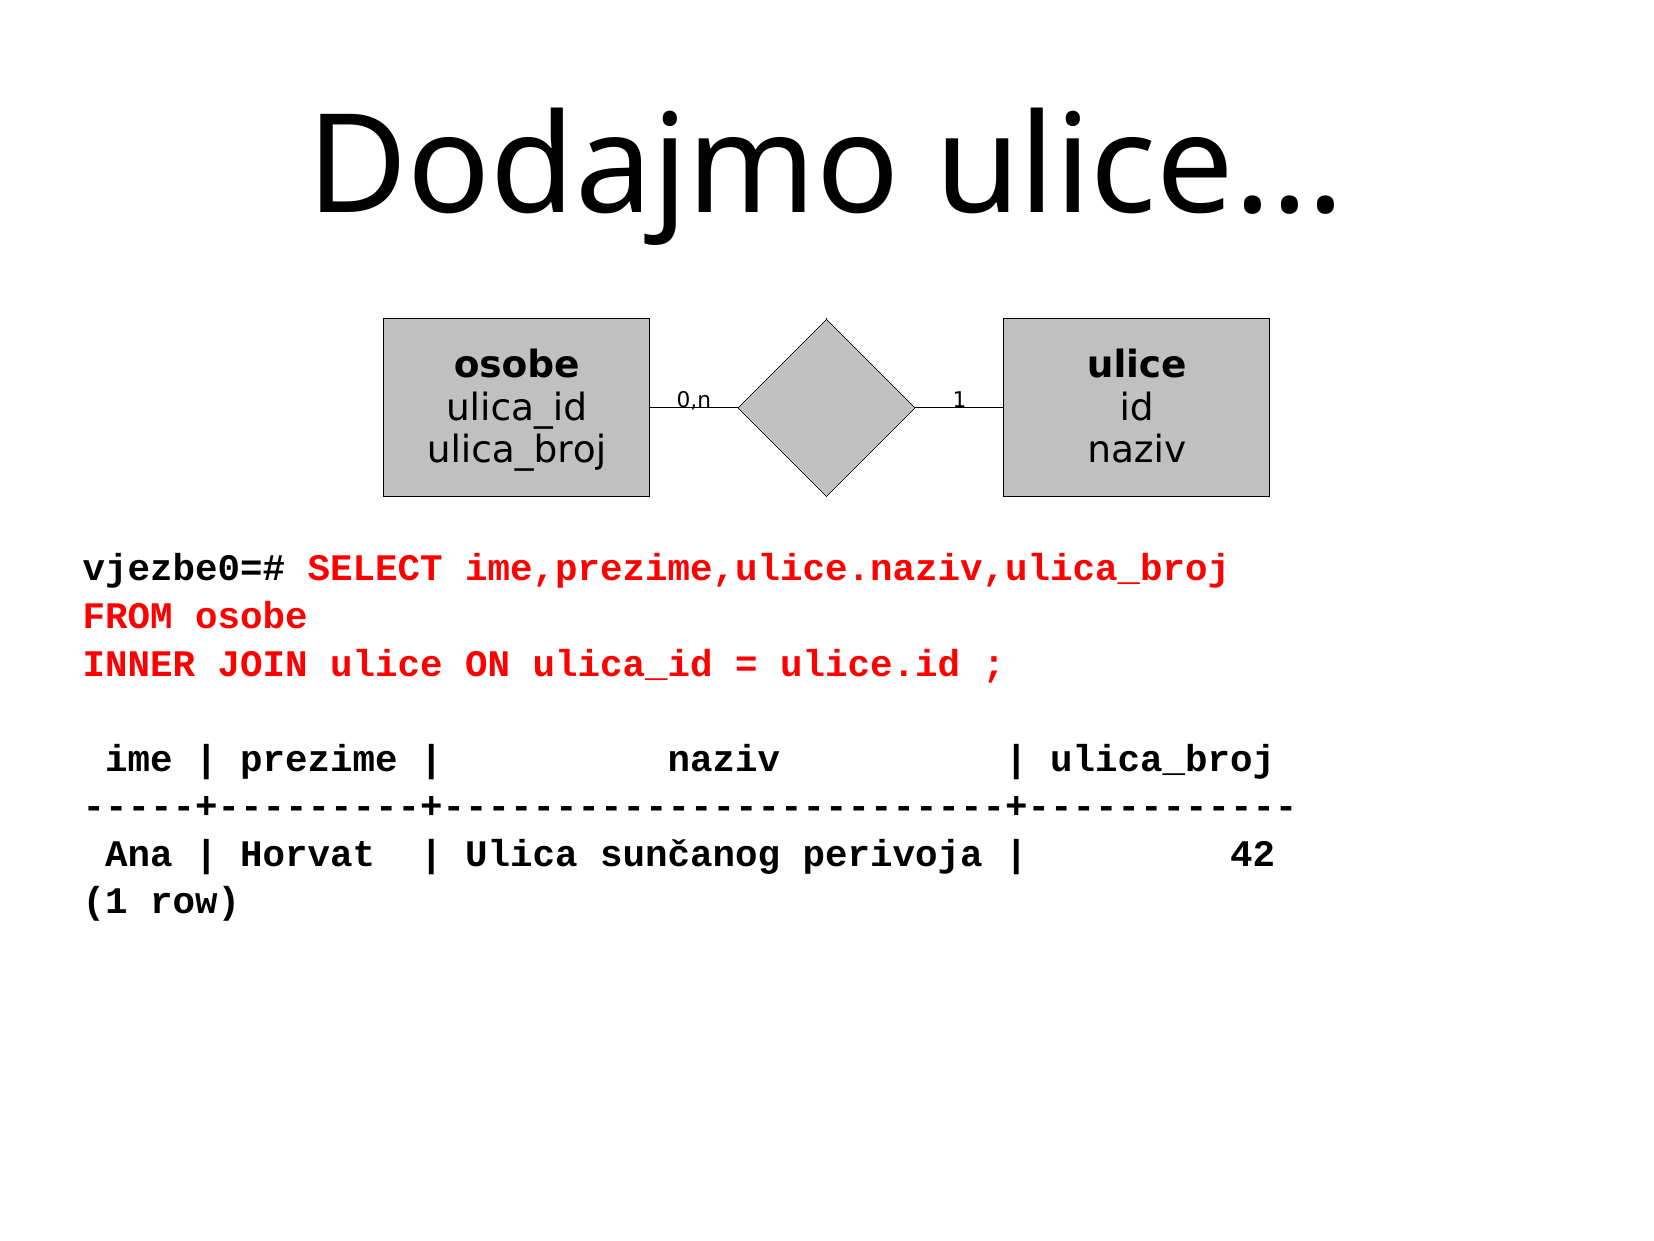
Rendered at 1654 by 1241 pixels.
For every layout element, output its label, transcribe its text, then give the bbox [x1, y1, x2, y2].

list vjezbe0=# SELECT ime,prezime,ulice.naziv,ulica_broj FROM osobe INNER JOIN ulice ON ulica_id = ulice.id ; ime | prezime | naziv | ulica_broj -----+---------+-------------------------+------------ Ana | Horvat | Ulica sunčanog perivoja | 42 (1 row) [82, 501, 1595, 1109]
text_box ulice id naziv [1003, 318, 1270, 497]
text_box [738, 318, 915, 497]
text_box osobe ulica_id ulica_broj [383, 318, 650, 497]
title Dodajmo ulice... [82, 0, 1571, 296]
